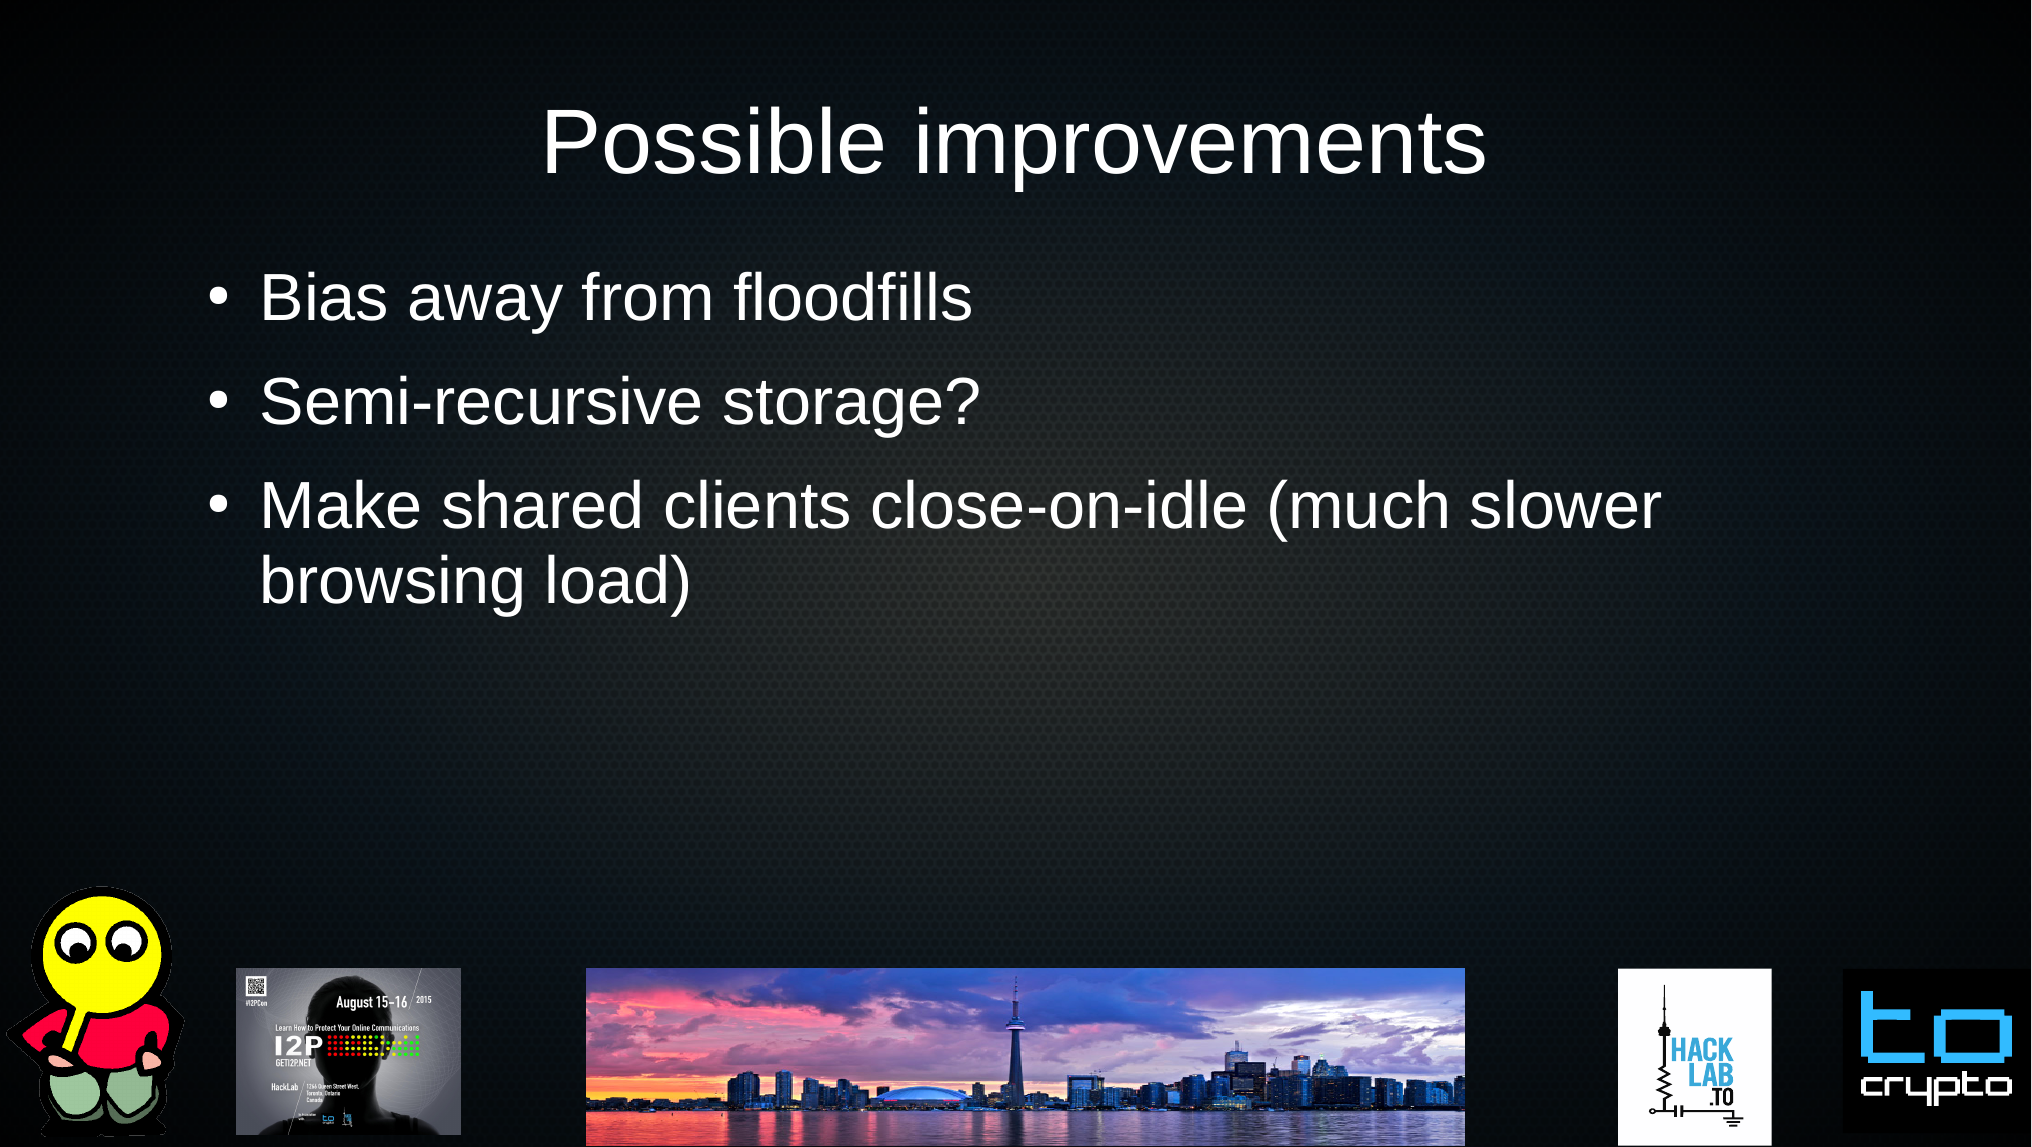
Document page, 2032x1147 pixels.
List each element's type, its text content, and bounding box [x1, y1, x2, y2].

title Possible improvements [101, 45, 1930, 237]
list Bias away from floodfills Semi-recursive storage? Make shared clients close-on-idle (much slower browsing load) [188, 259, 1777, 925]
picture [0, 0, 2032, 1147]
